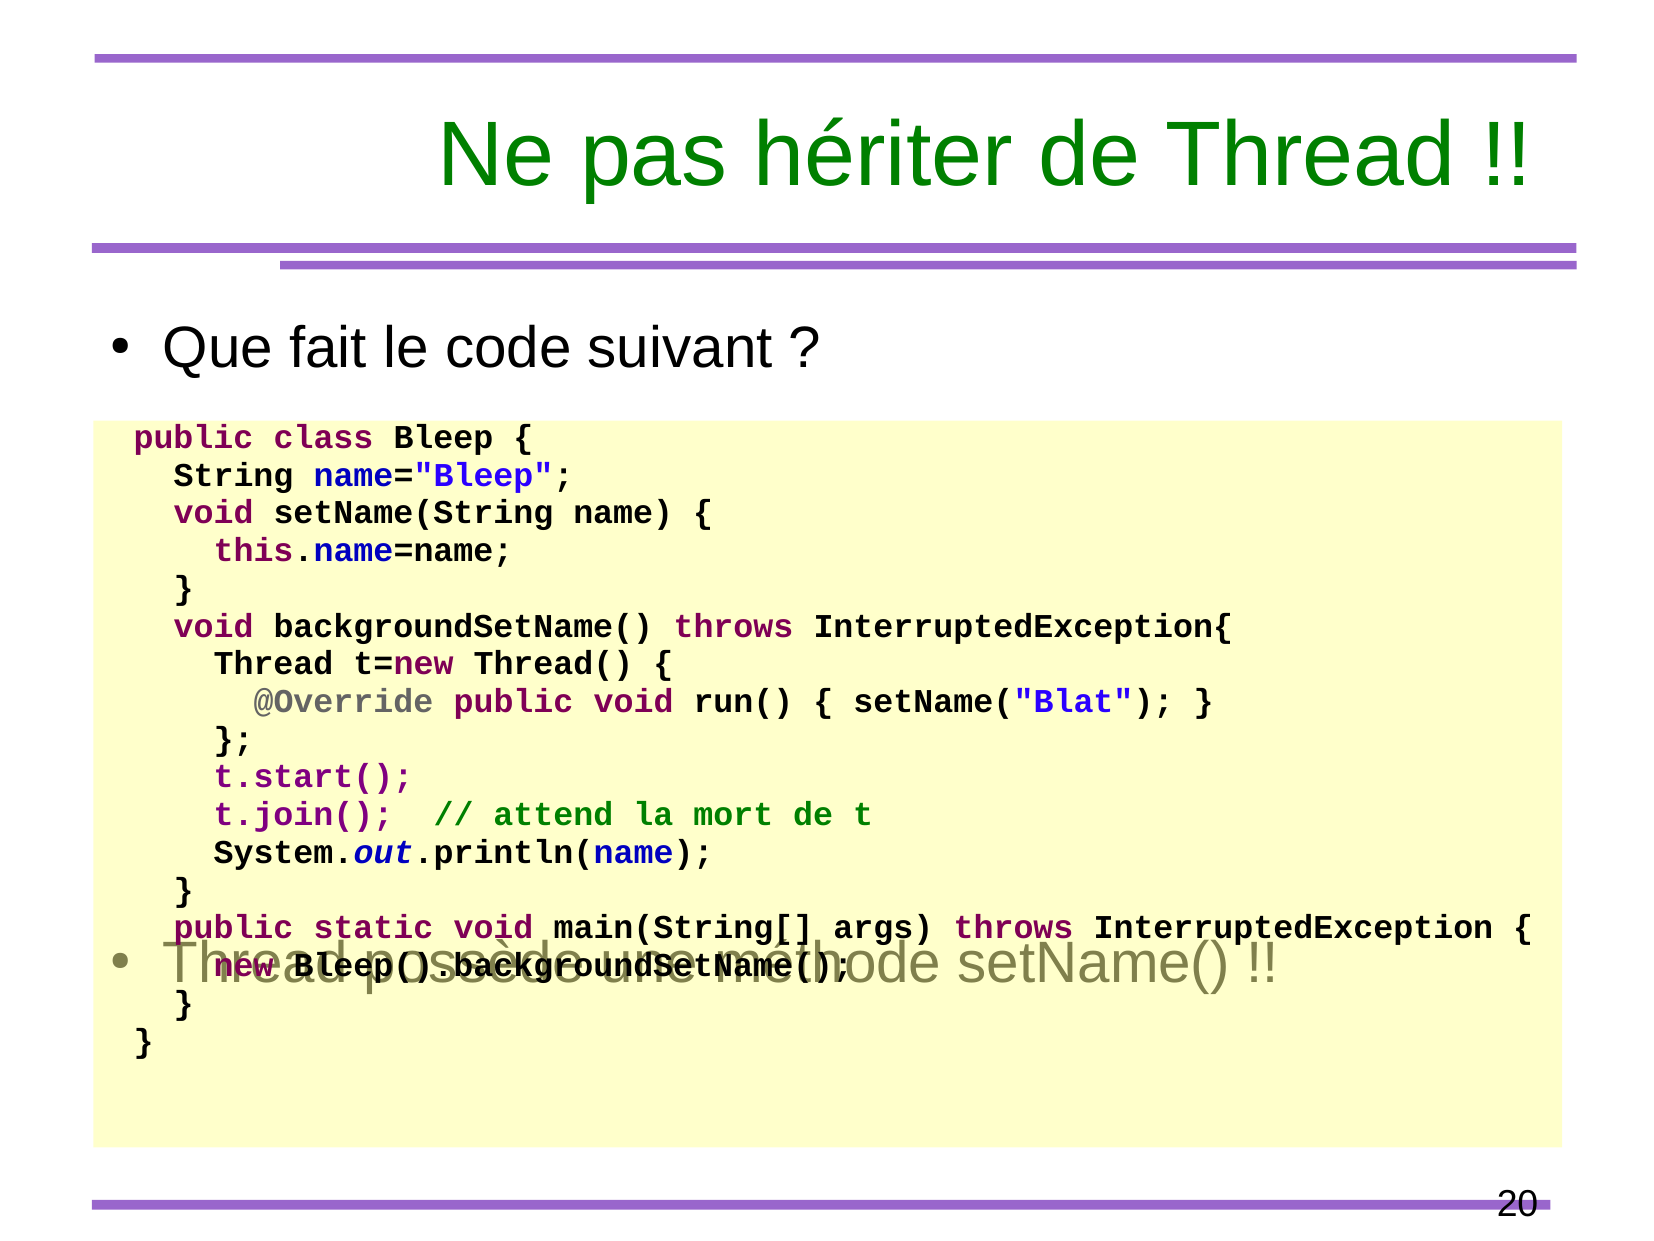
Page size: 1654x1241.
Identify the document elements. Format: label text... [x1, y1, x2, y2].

text_box public class Bleep { String name="Bleep"; void setName(String name) { this.name=name; } void backgroundSetName() throws InterruptedException{ Thread t=new Thread() { @Override public void run() { setName("Blat"); } }; t.start(); t.join(); // attend la mort de t System.out.println(name); } public static void main(String[] args) throws InterruptedException { new Bleep().backgroundSetName(); } } [93, 420, 1563, 1148]
list Que fait le code suivant ? Thread possède une méthode setName() !! [92, 315, 1563, 996]
title Ne pas hériter de Thread !! [121, 49, 1534, 257]
